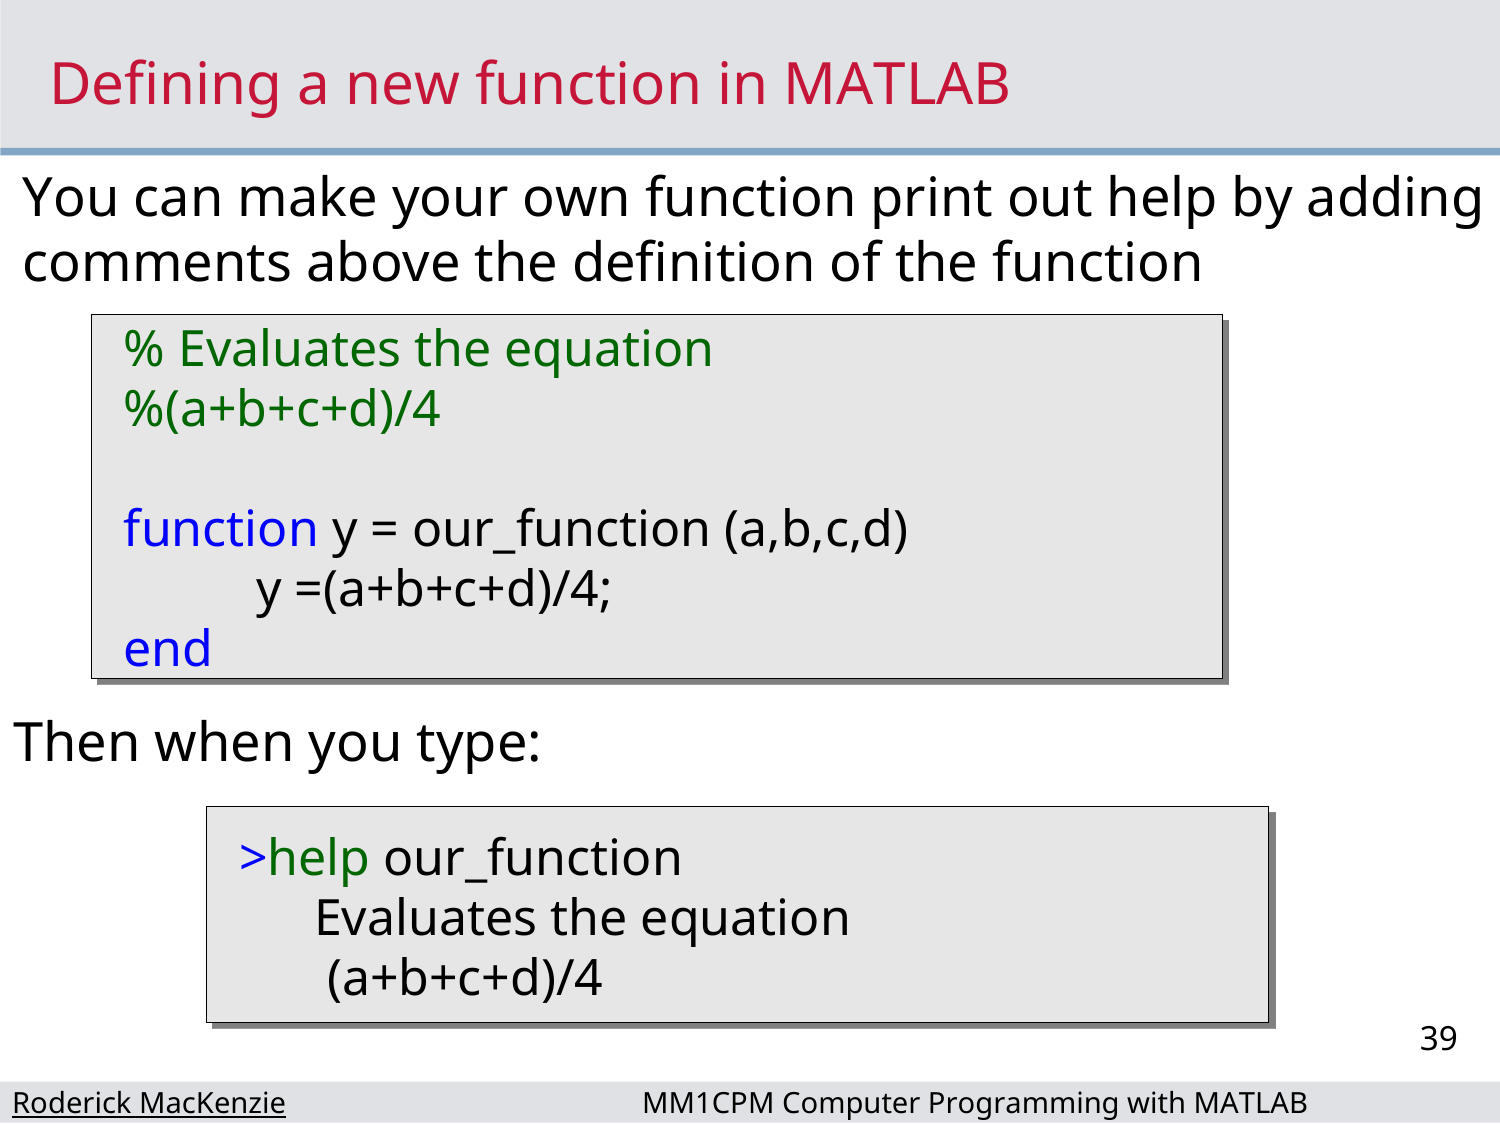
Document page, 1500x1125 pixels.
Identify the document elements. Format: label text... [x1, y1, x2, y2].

text_box % Evaluates the equation %(a+b+c+d)/4 function y = our_function (a,b,c,d) y =(a+b+c+d)/4; end [91, 314, 1223, 679]
text_box <number> [1405, 1010, 1500, 1081]
text_box >help our_function Evaluates the equation (a+b+c+d)/4 [206, 806, 1269, 1023]
text_box Then when you type: [0, 699, 1500, 780]
text_box You can make your own function print out help by adding comments above the definition of the function [8, 155, 1500, 300]
title Defining a new function in MATLAB [34, 29, 1272, 135]
